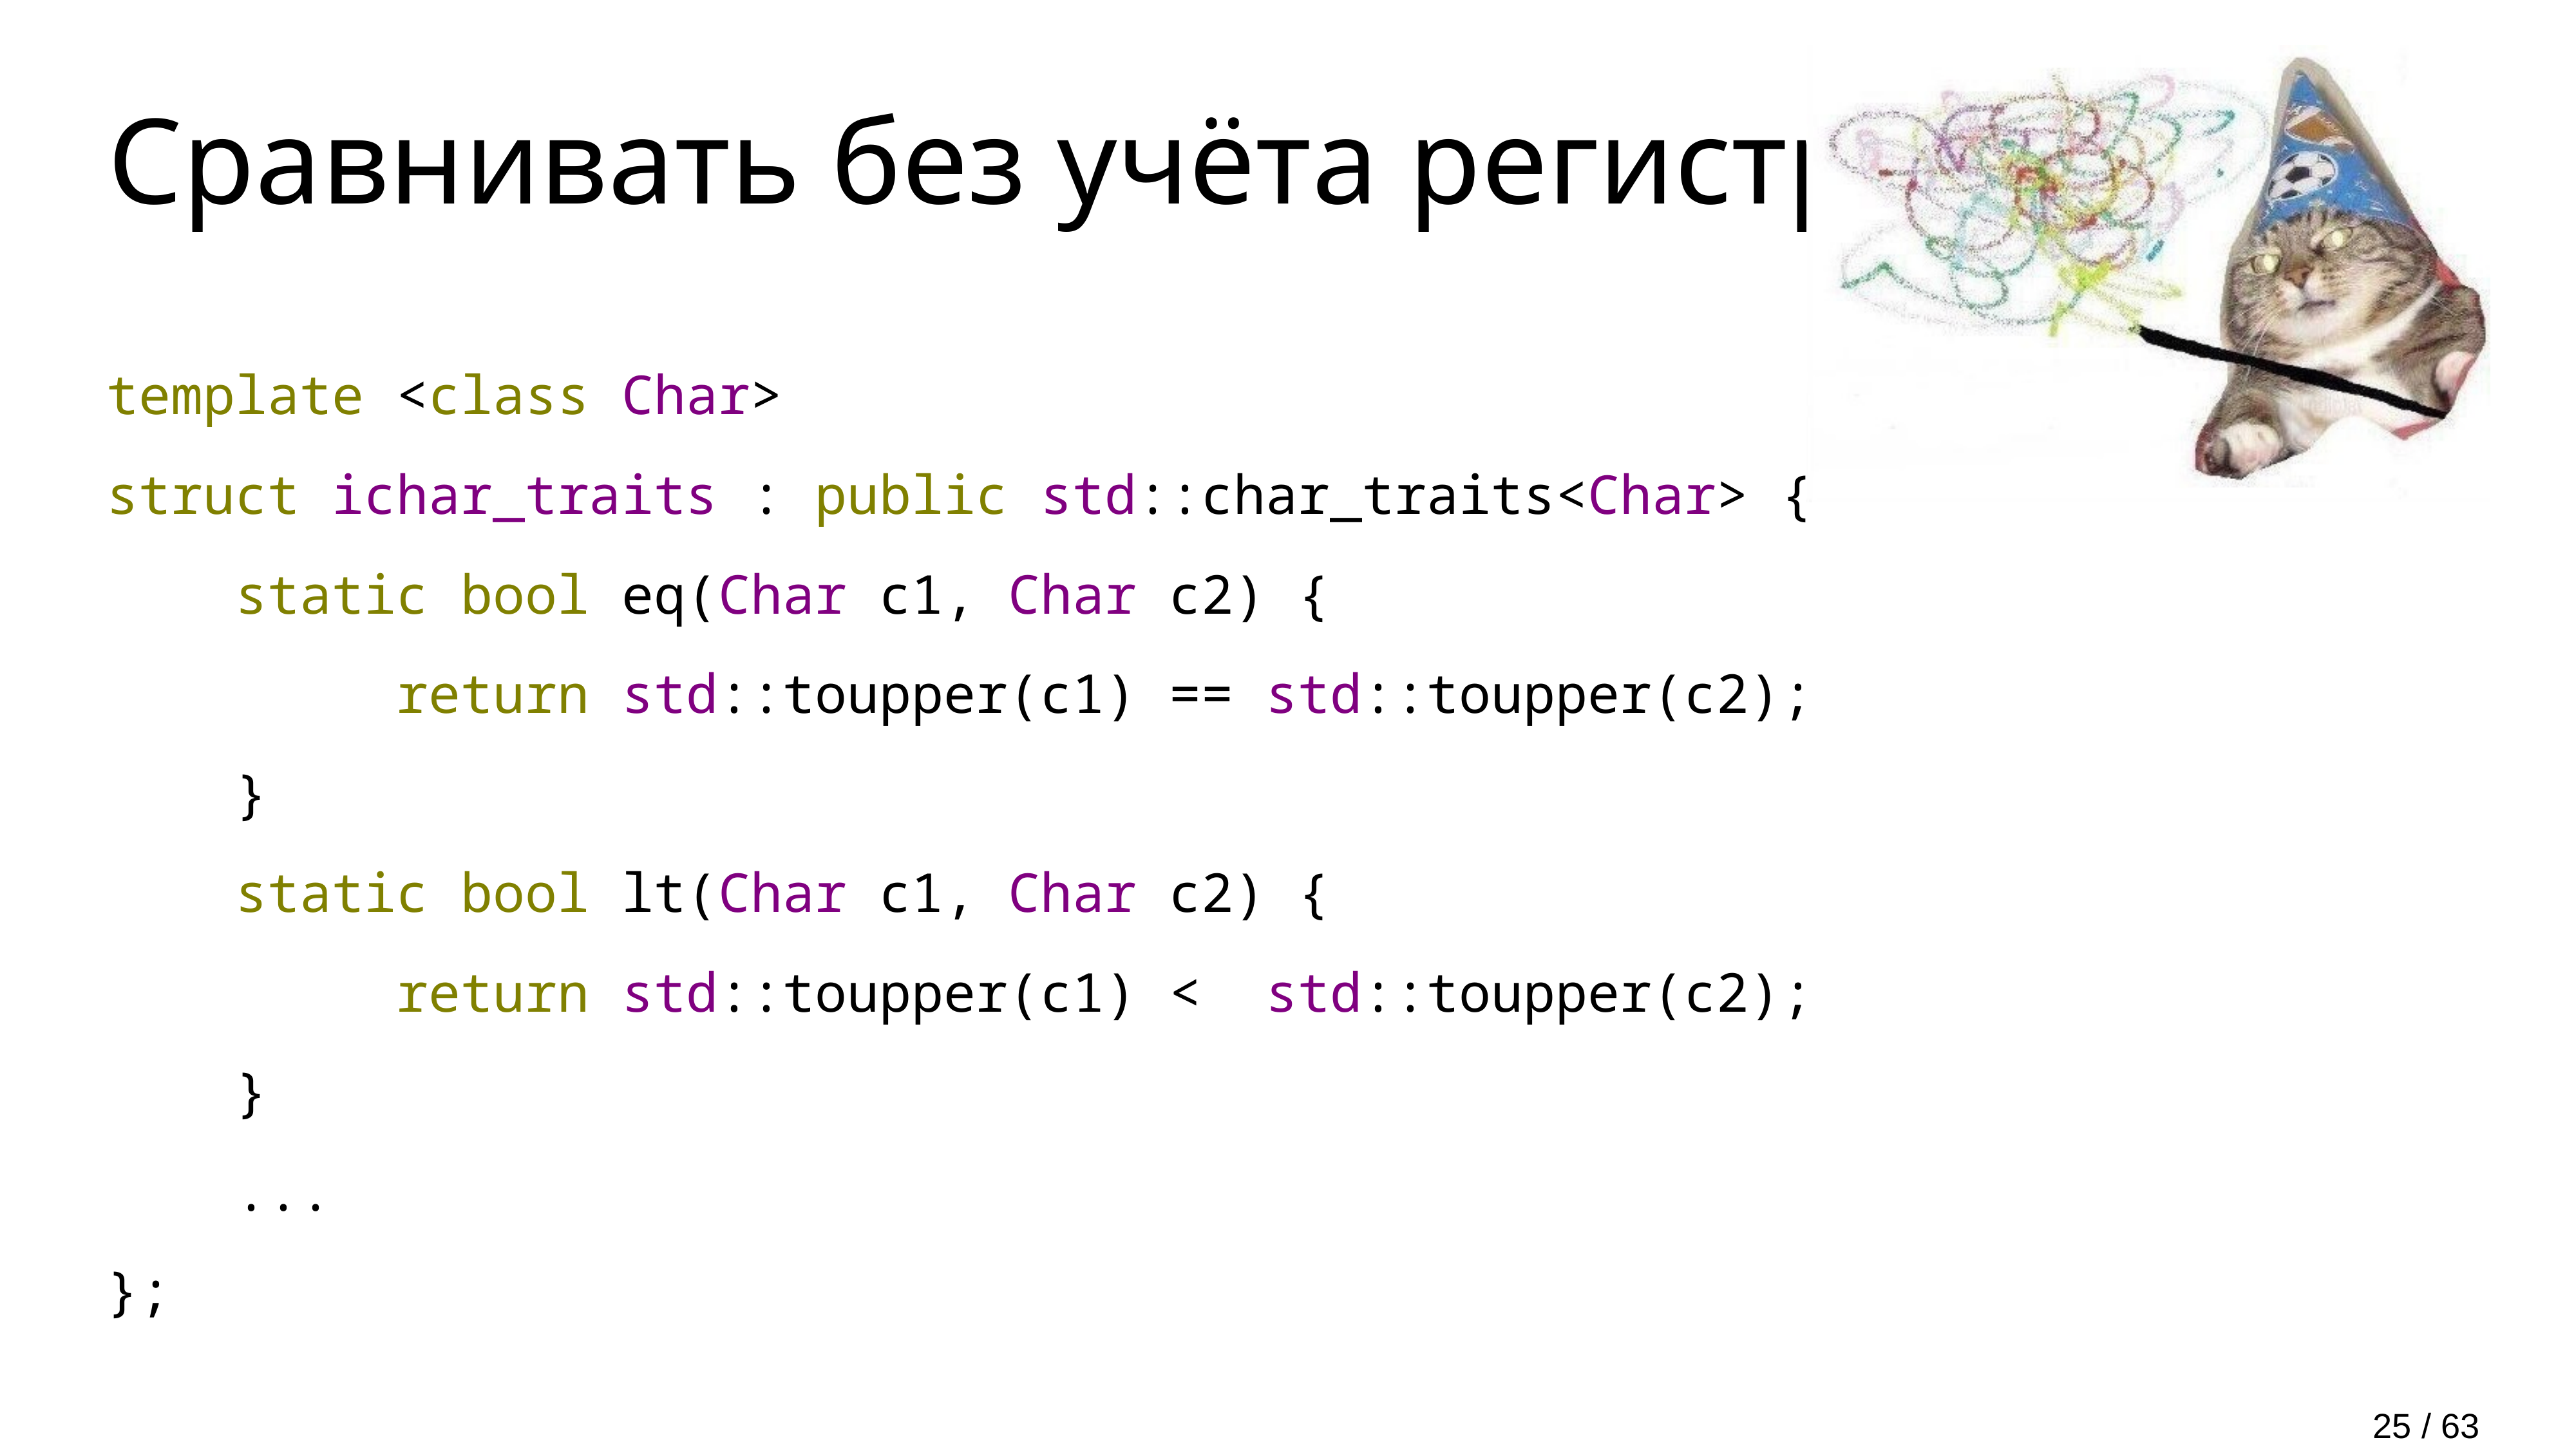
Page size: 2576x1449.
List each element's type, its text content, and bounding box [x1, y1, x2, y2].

text_box <number> / 63 [2363, 1402, 2576, 1449]
list template <class Char> struct ichar_traits : public std::char_traits<Char> { static bool eq(Char c1, Char c2) { return std::toupper(c1) == std::toupper(c2); } static bool lt(Char c1, Char c2) { return std::toupper(c1) < std::toupper(c2); } ... }; [0, 295, 2576, 1449]
title Сравнивать без учёта регистра [108, 80, 1806, 242]
picture [1806, 45, 2490, 502]
